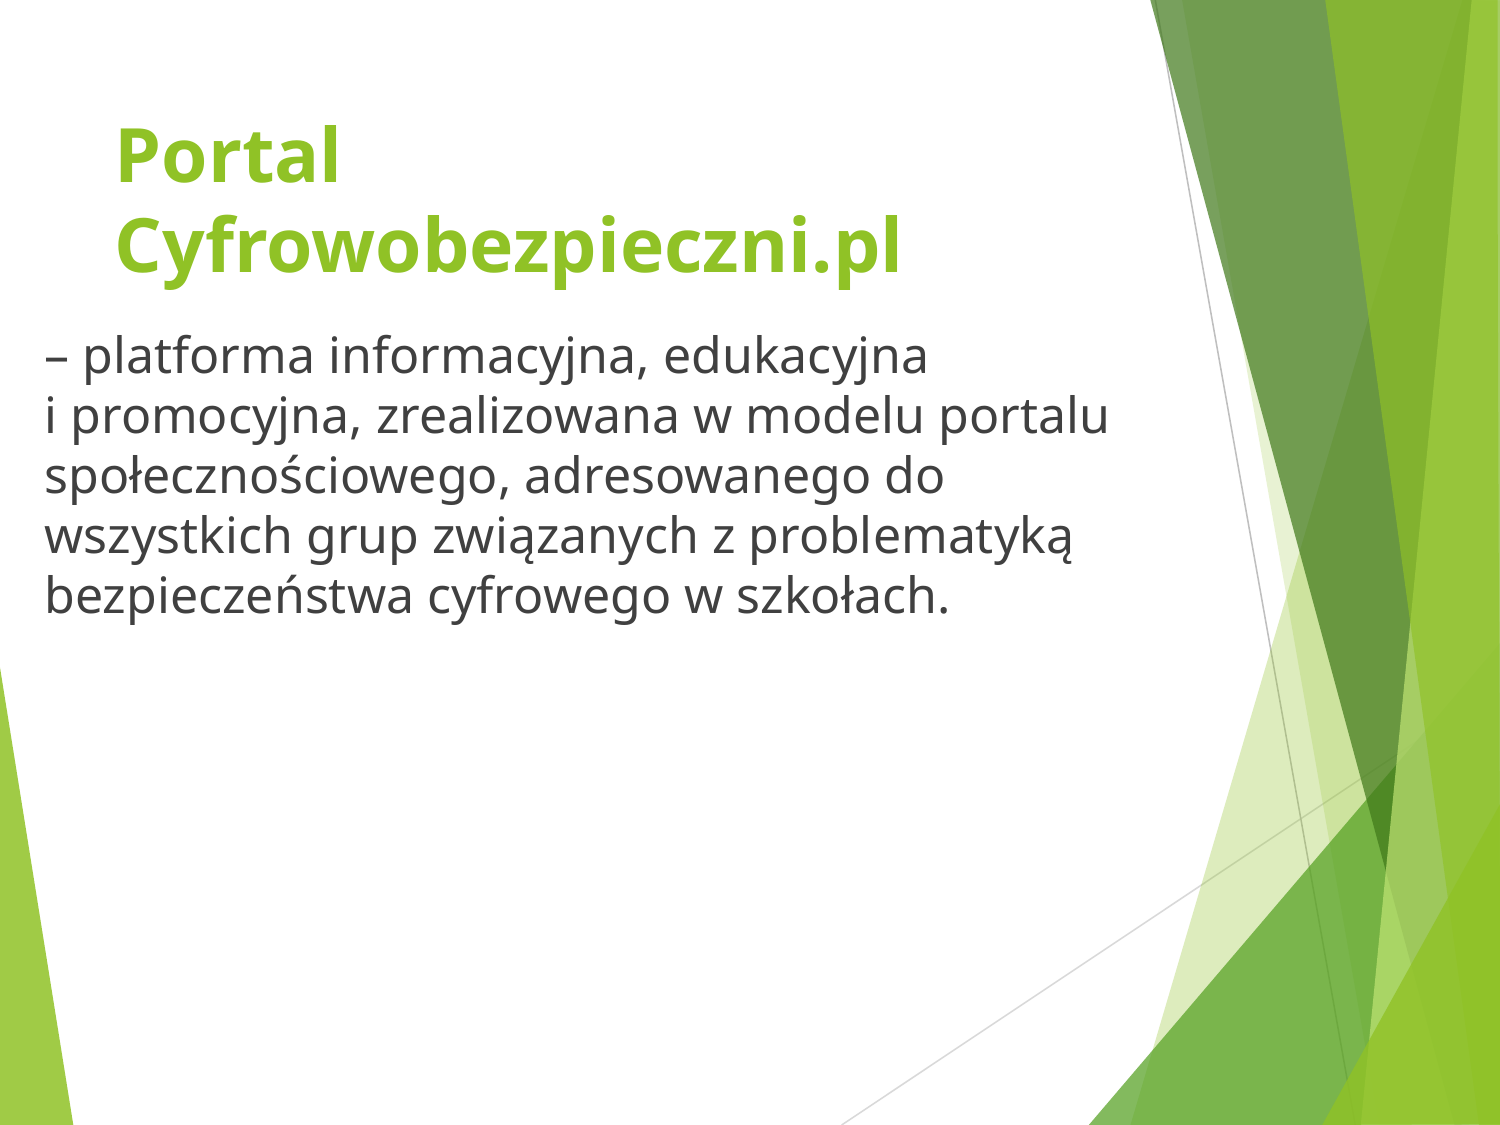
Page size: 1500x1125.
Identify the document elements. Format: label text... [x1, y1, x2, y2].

title Portal Cyfrowobezpieczni.pl [99, 99, 1142, 316]
list – platforma informacyjna, edukacyjna i promocyjna, zrealizowana w modelu portalu społecznościowego, adresowanego do wszystkich grup związanych z problematyką bezpieczeństwa cyfrowego w szkołach. [29, 316, 1212, 679]
